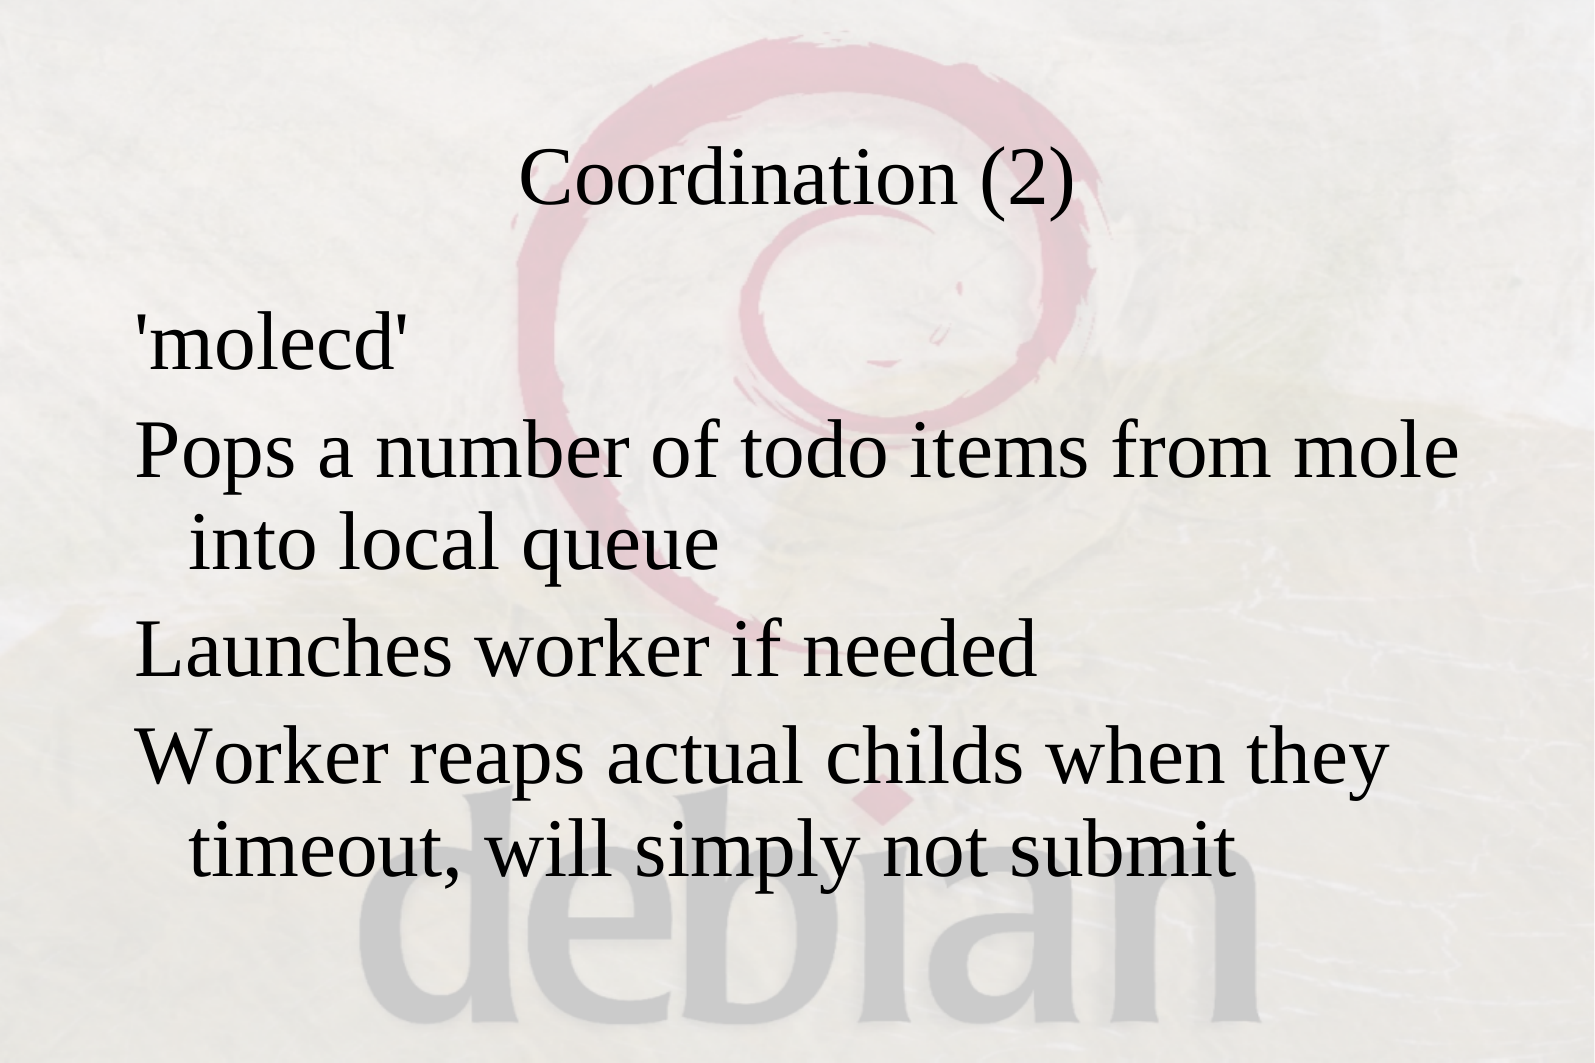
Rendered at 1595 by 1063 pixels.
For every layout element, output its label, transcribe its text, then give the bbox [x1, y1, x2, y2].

title Coordination (2) [117, 88, 1479, 266]
picture [0, 0, 1595, 1063]
list 'molecd' Pops a number of todo items from mole into local queue Launches worker if needed Worker reaps actual childs when they timeout, will simply not submit [117, 295, 1479, 1020]
